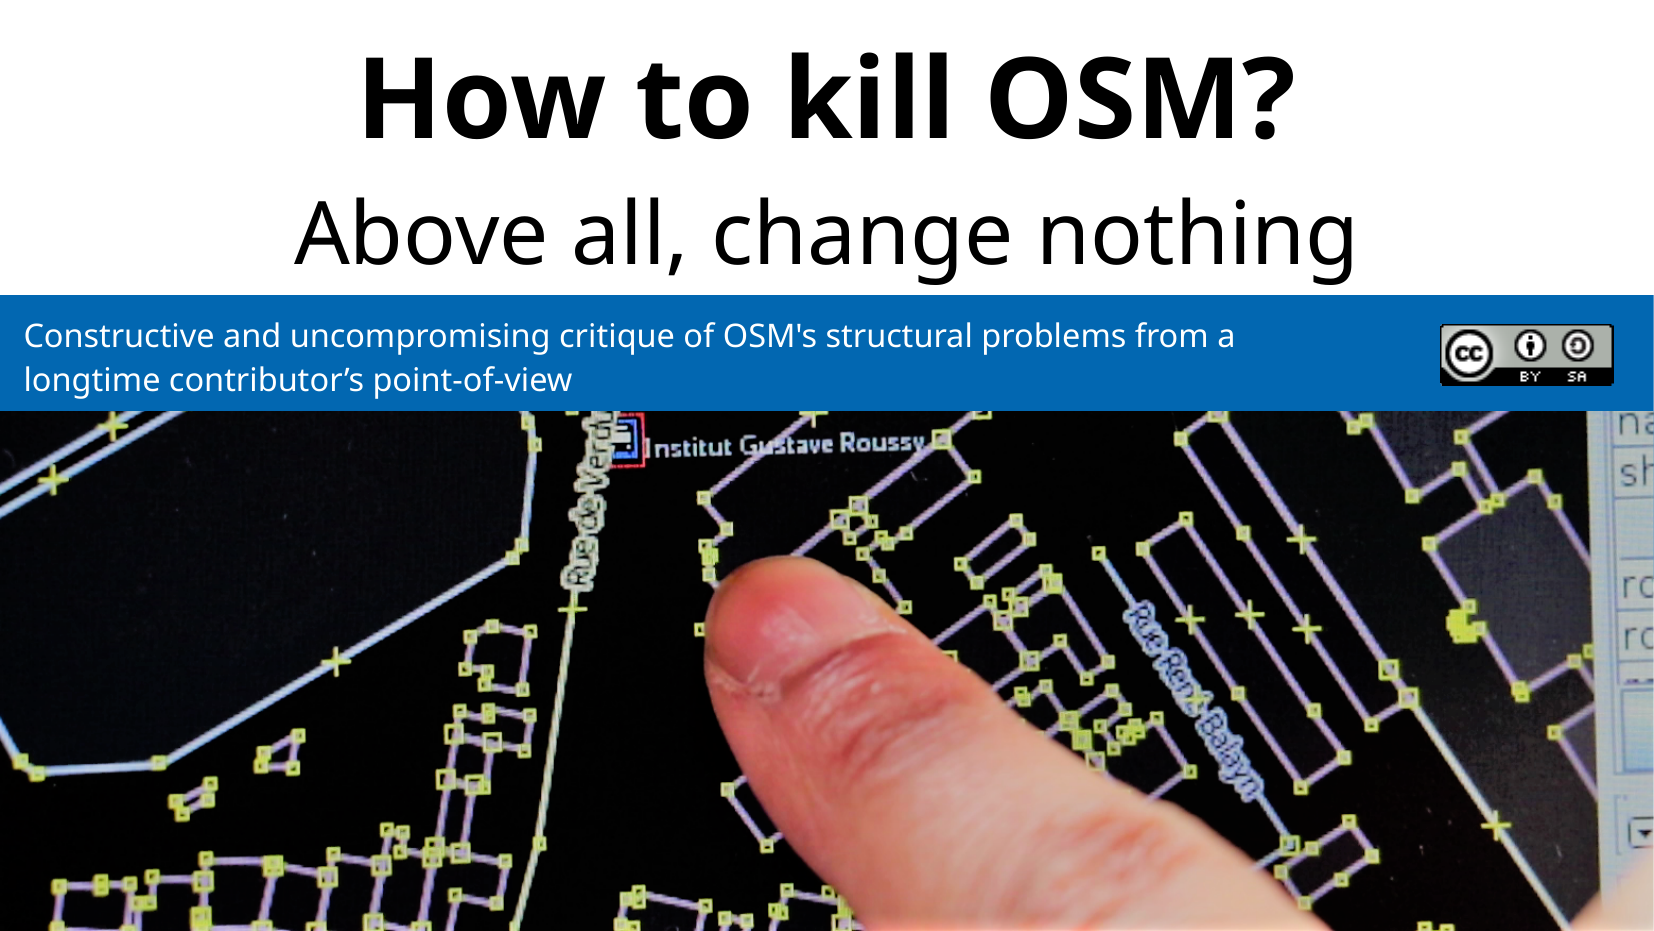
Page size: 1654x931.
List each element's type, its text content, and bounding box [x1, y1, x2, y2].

list Constructive and uncompromising critique of OSM's structural problems from a longtime contributor’s point-of-view [23, 312, 1382, 402]
picture [0, 295, 1654, 931]
title How to kill OSM? Above all, change nothing [59, 51, 1595, 258]
